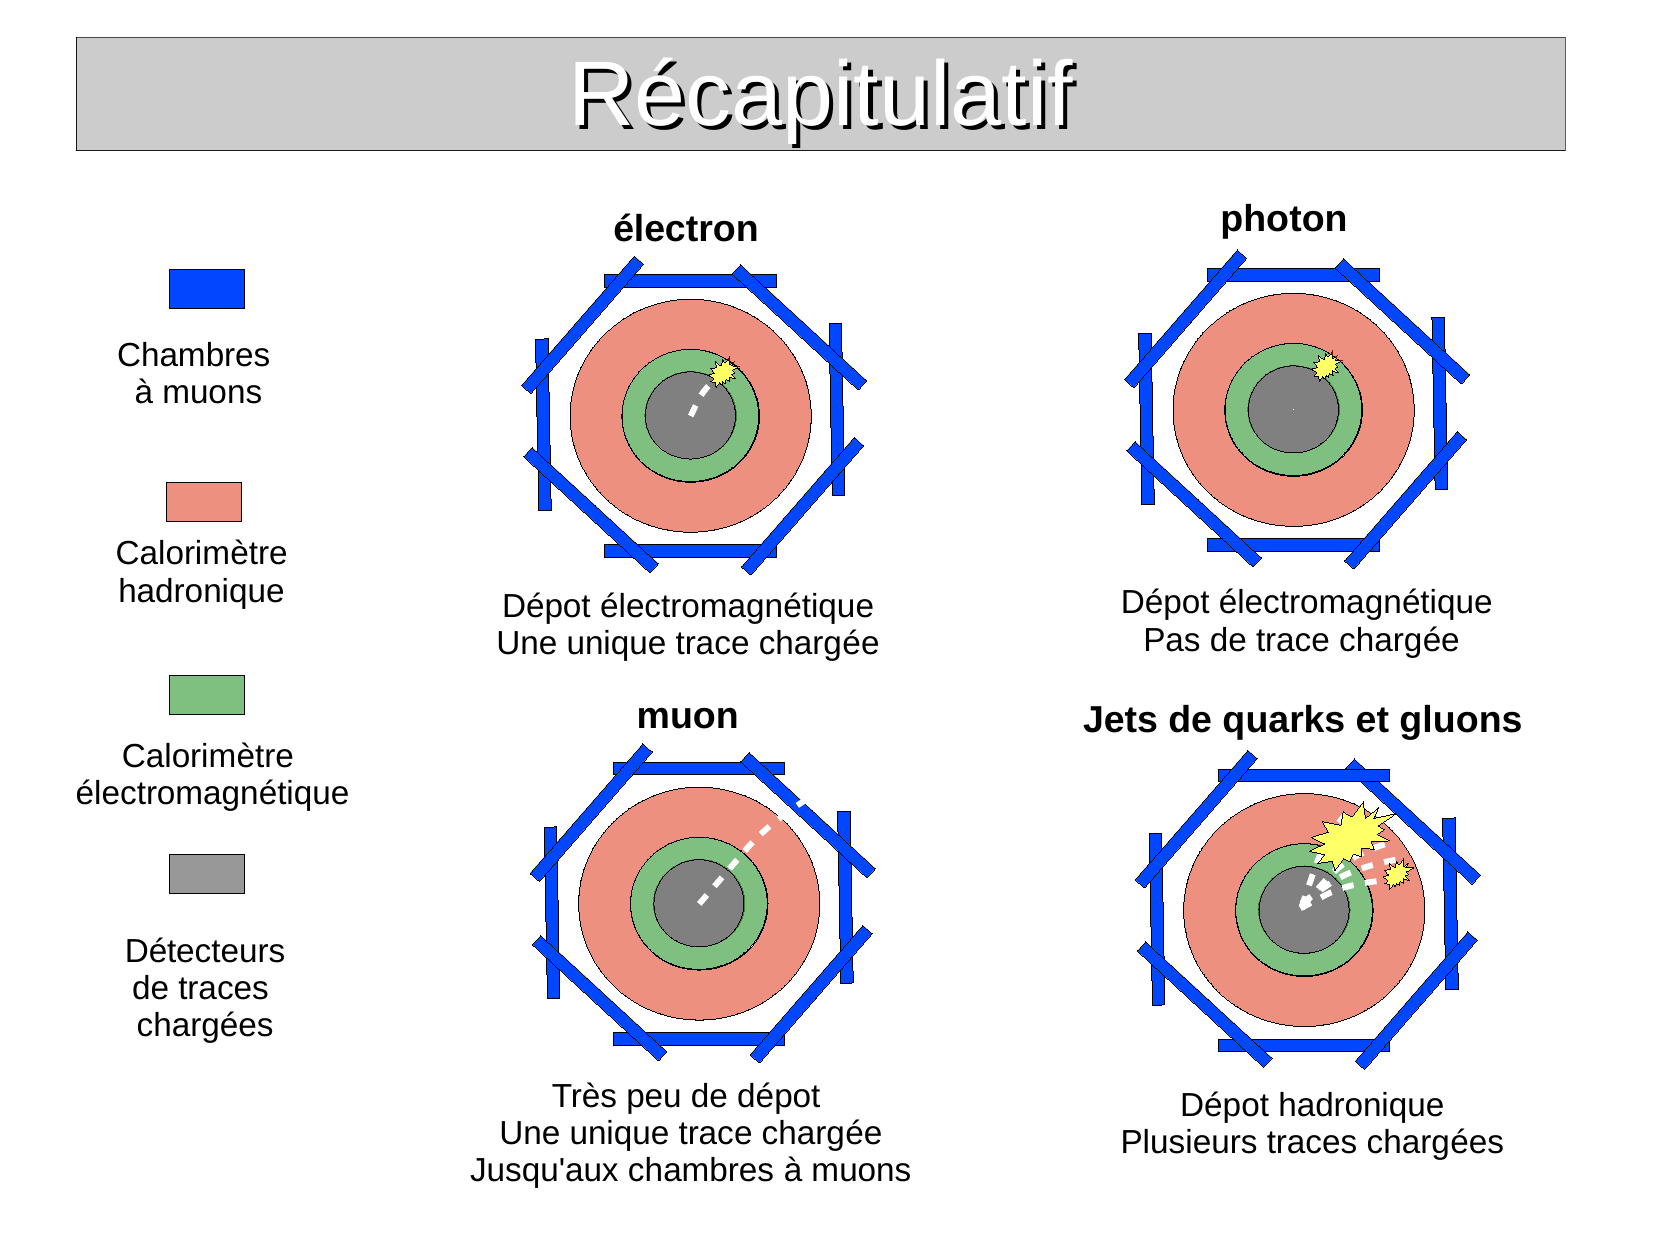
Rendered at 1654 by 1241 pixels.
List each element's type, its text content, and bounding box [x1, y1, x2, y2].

text_box Calorimètre hadronique [100, 527, 307, 617]
text_box Dépot électromagnétique Une unique trace chargée [481, 579, 909, 669]
text_box [169, 269, 245, 309]
text_box [166, 482, 242, 522]
text_box [1124, 249, 1470, 569]
text_box [169, 675, 245, 715]
text_box Calorimètre électromagnétique [60, 729, 365, 819]
text_box Très peu de dépot Une unique trace chargée Jusqu'aux chambres à muons [455, 1069, 963, 1196]
text_box Jets de quarks et gluons [1062, 691, 1544, 748]
text_box [521, 257, 867, 575]
text_box muon [607, 686, 769, 744]
text_box [530, 744, 876, 1063]
text_box Détecteurs de traces chargées [109, 924, 305, 1051]
text_box photon [1203, 190, 1365, 247]
text_box Chambres à muons [102, 329, 320, 440]
text_box Dépot électromagnétique Pas de trace chargée [1095, 572, 1510, 666]
text_box [169, 854, 245, 894]
text_box [1135, 750, 1481, 1070]
text_box Dépot hadronique Plusieurs traces chargées [1105, 1079, 1534, 1169]
text_box électron [595, 199, 777, 257]
title Récapitulatif [76, 37, 1565, 151]
